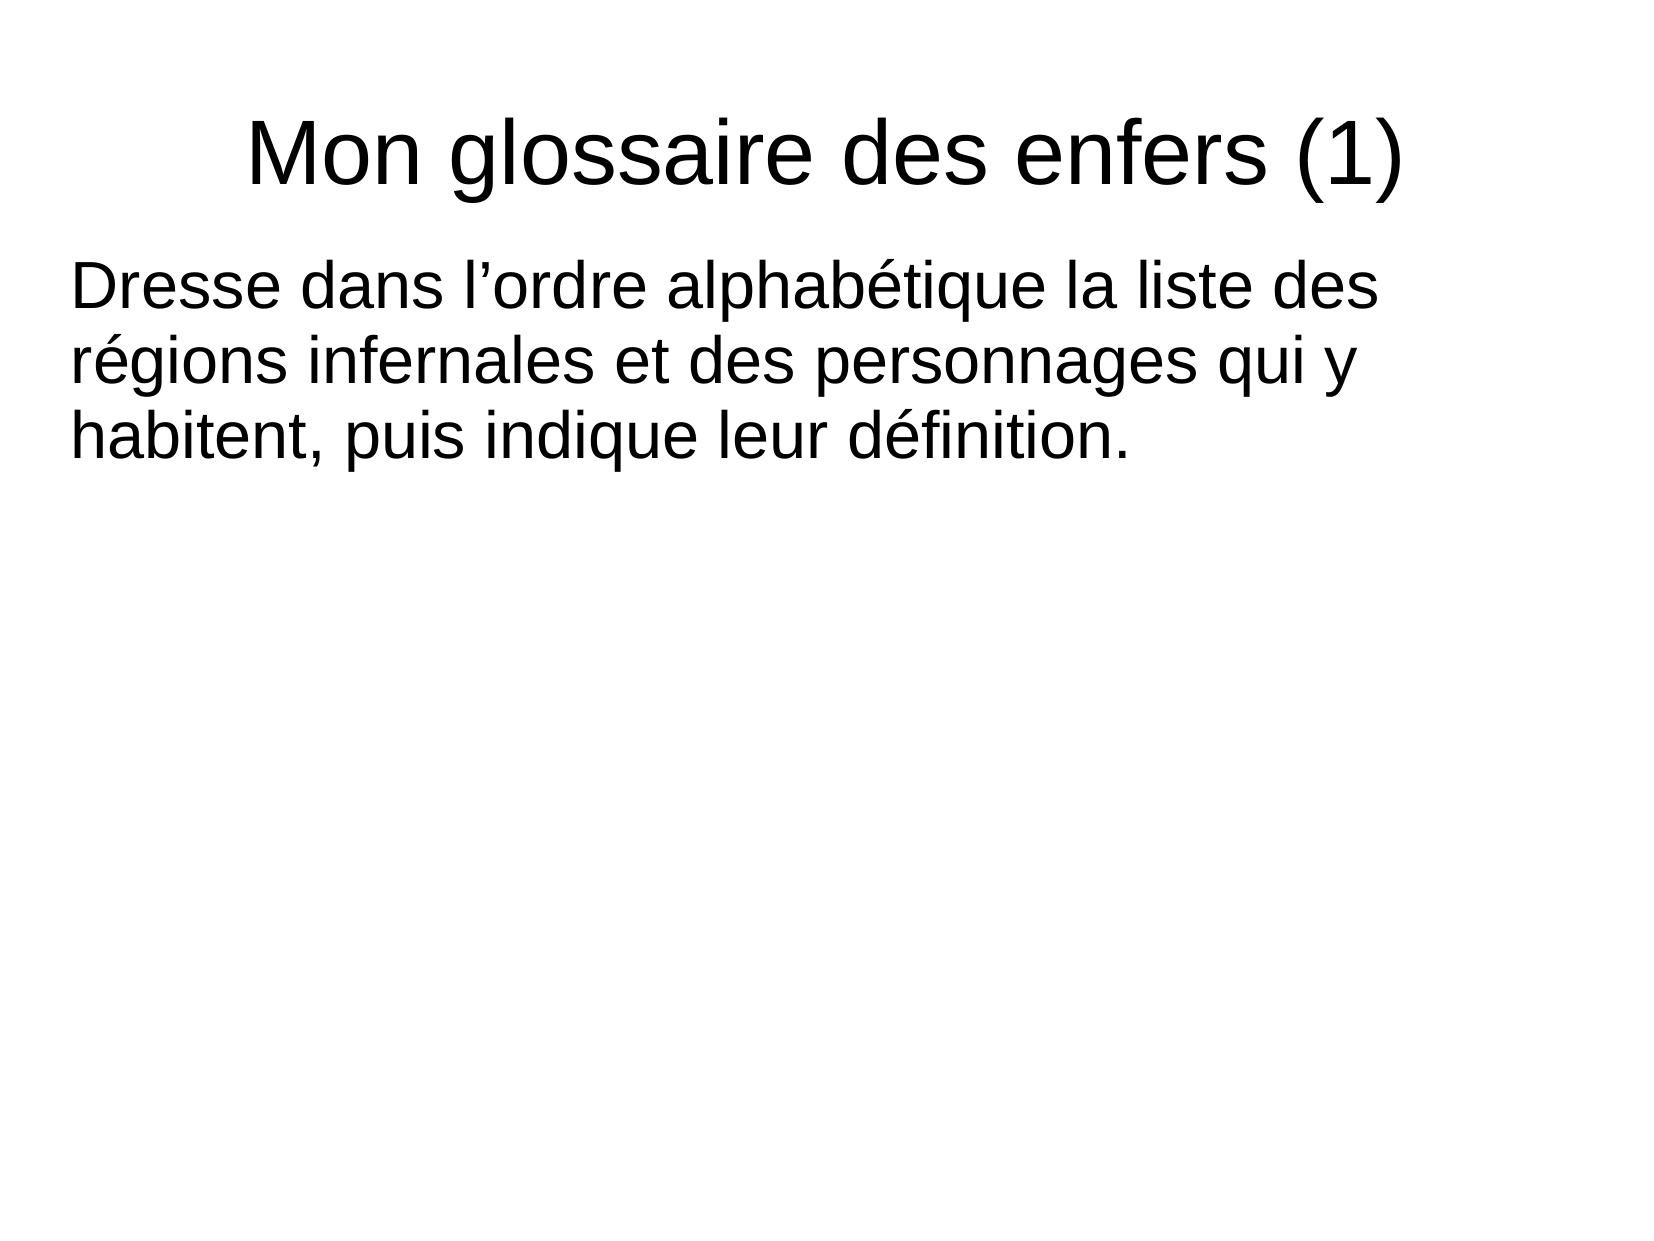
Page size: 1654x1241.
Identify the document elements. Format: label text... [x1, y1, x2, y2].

title Mon glossaire des enfers (1) [82, 49, 1571, 257]
list Dresse dans l’ordre alphabétique la liste des régions infernales et des personnages qui y habitent, puis indique leur définition. [0, 248, 1489, 968]
